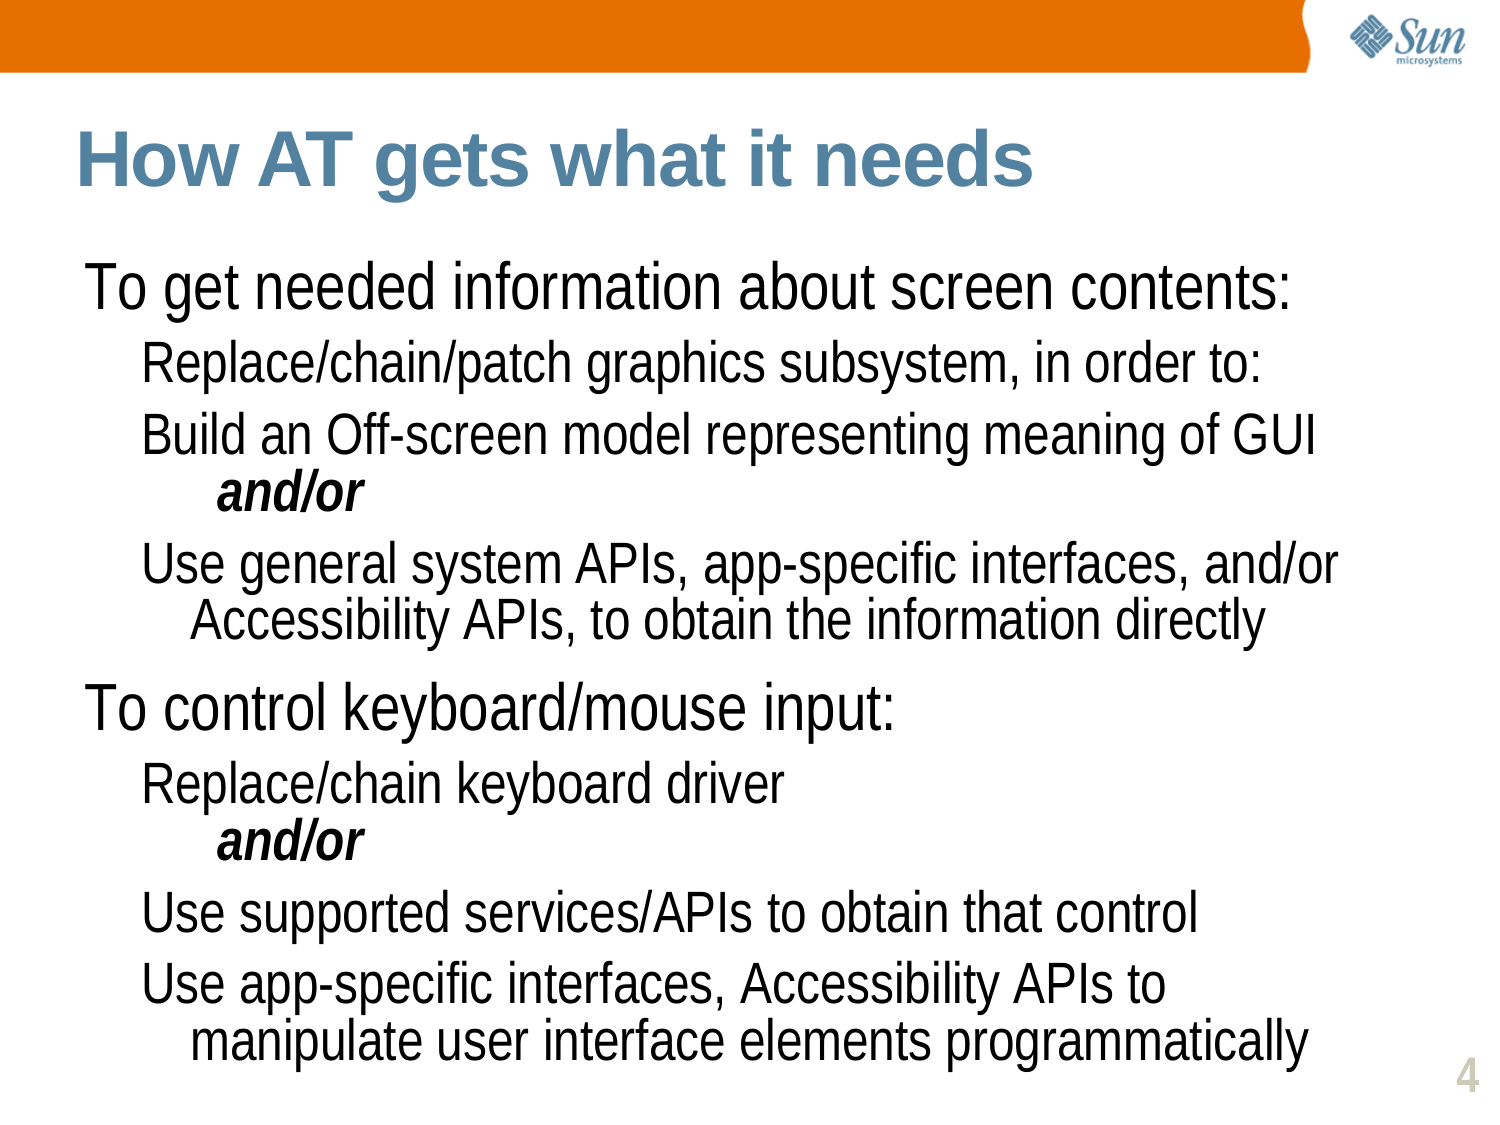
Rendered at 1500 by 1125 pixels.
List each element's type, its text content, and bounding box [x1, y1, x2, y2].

list To get needed information about screen contents: Replace/chain/patch graphics subsystem, in order to: Build an Off-screen model representing meaning of GUI and/or Use general system APIs, app-specific interfaces, and/or Accessibility APIs, to obtain the information directly To control keyboard/mouse input: Replace/chain keyboard driver and/or Use supported services/APIs to obtain that control Use app-specific interfaces, Accessibility APIs to manipulate user interface elements programmatically [64, 257, 1402, 1077]
picture [0, 0, 1500, 75]
title How AT gets what it needs [75, 122, 1438, 228]
